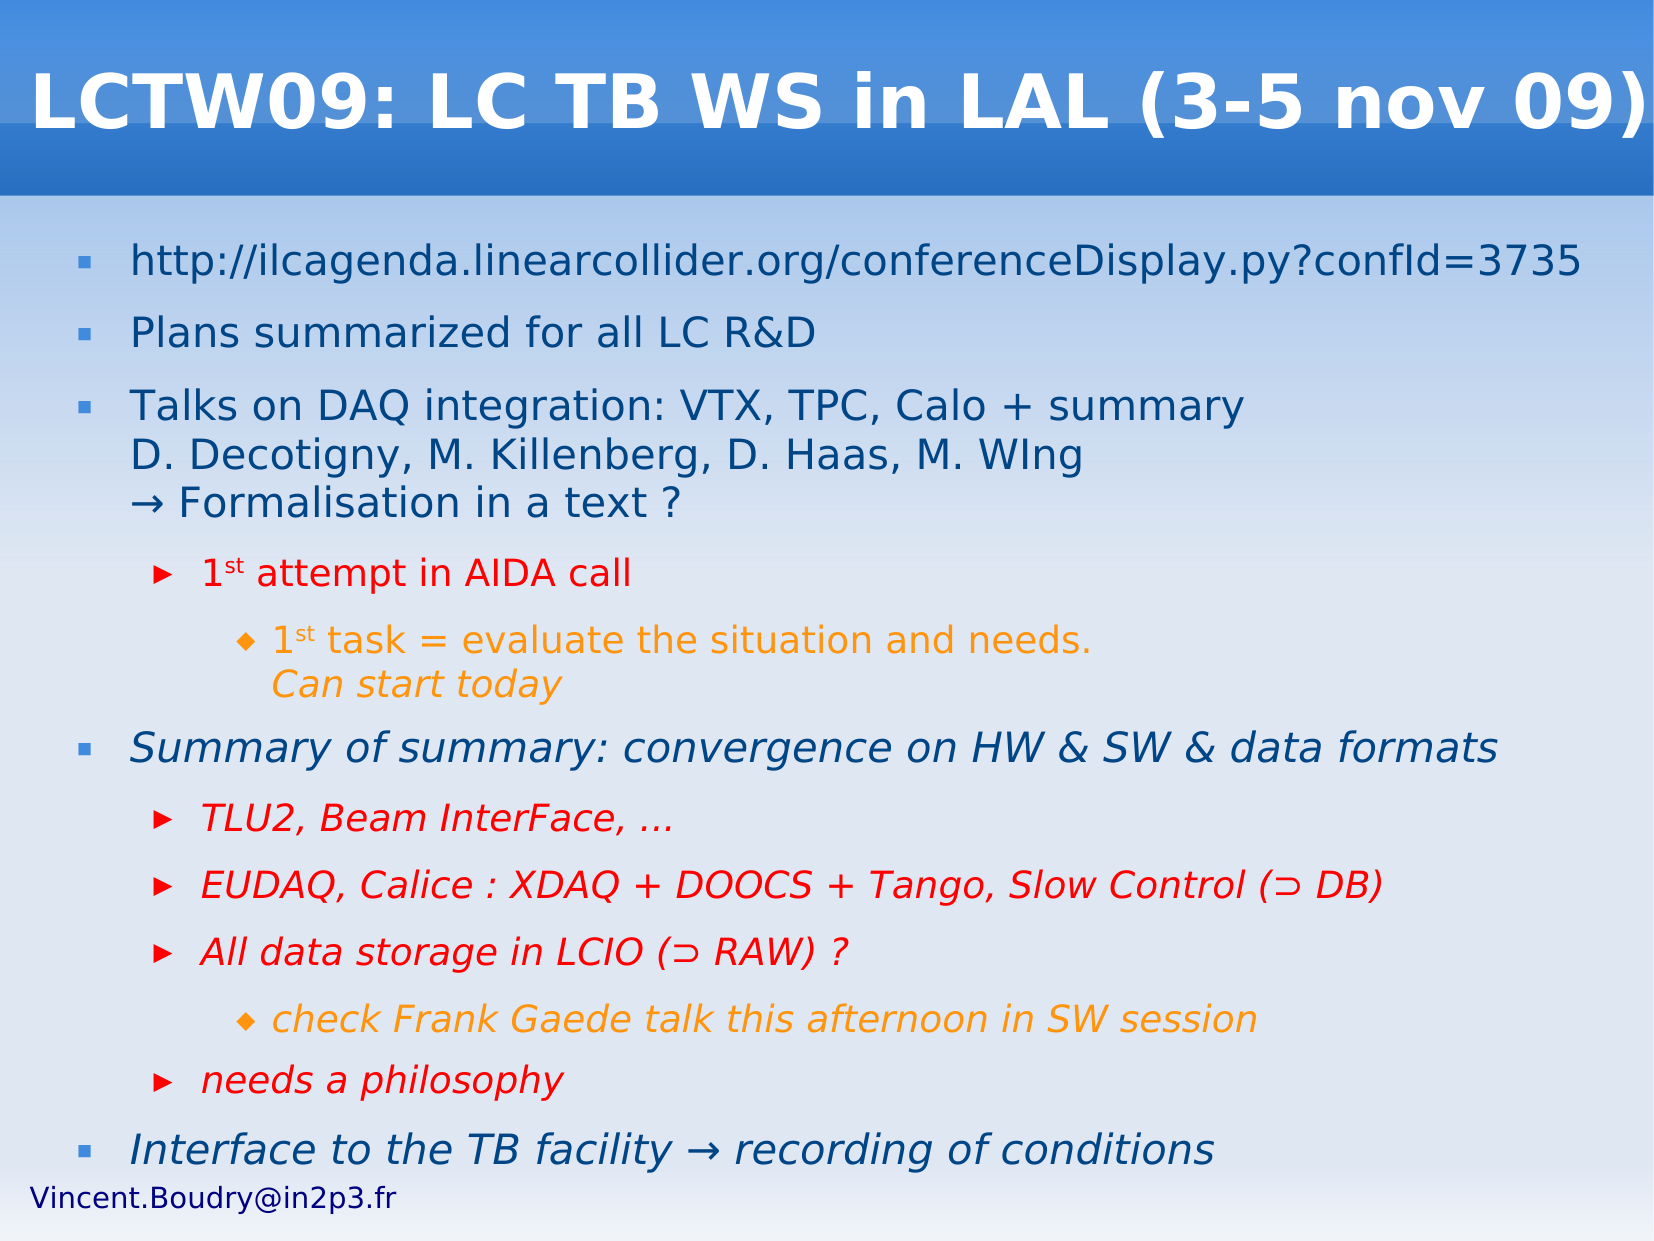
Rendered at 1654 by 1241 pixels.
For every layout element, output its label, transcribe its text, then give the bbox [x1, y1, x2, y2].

picture [0, 0, 1654, 1241]
title LCTW09: LC TB WS in LAL (3-5 nov 09) [29, 7, 1654, 200]
list http://ilcagenda.linearcollider.org/conferenceDisplay.py?confId=3735 Plans summarized for all LC R&D Talks on DAQ integration: VTX, TPC, Calo + summary D. Decotigny, M. Killenberg, D. Haas, M. WIng → Formalisation in a text ? 1st attempt in AIDA call 1st task = evaluate the situation and needs. Can start today Summary of summary: convergence on HW & SW & data formats TLU2, Beam InterFace, ... EUDAQ, Calice : XDAQ + DOOCS + Tango, Slow Control (⊃ DB) All data storage in LCIO (⊃ RAW) ? check Frank Gaede talk this afternoon in SW session needs a philosophy Interface to the TB facility → recording of conditions [59, 236, 1595, 1177]
